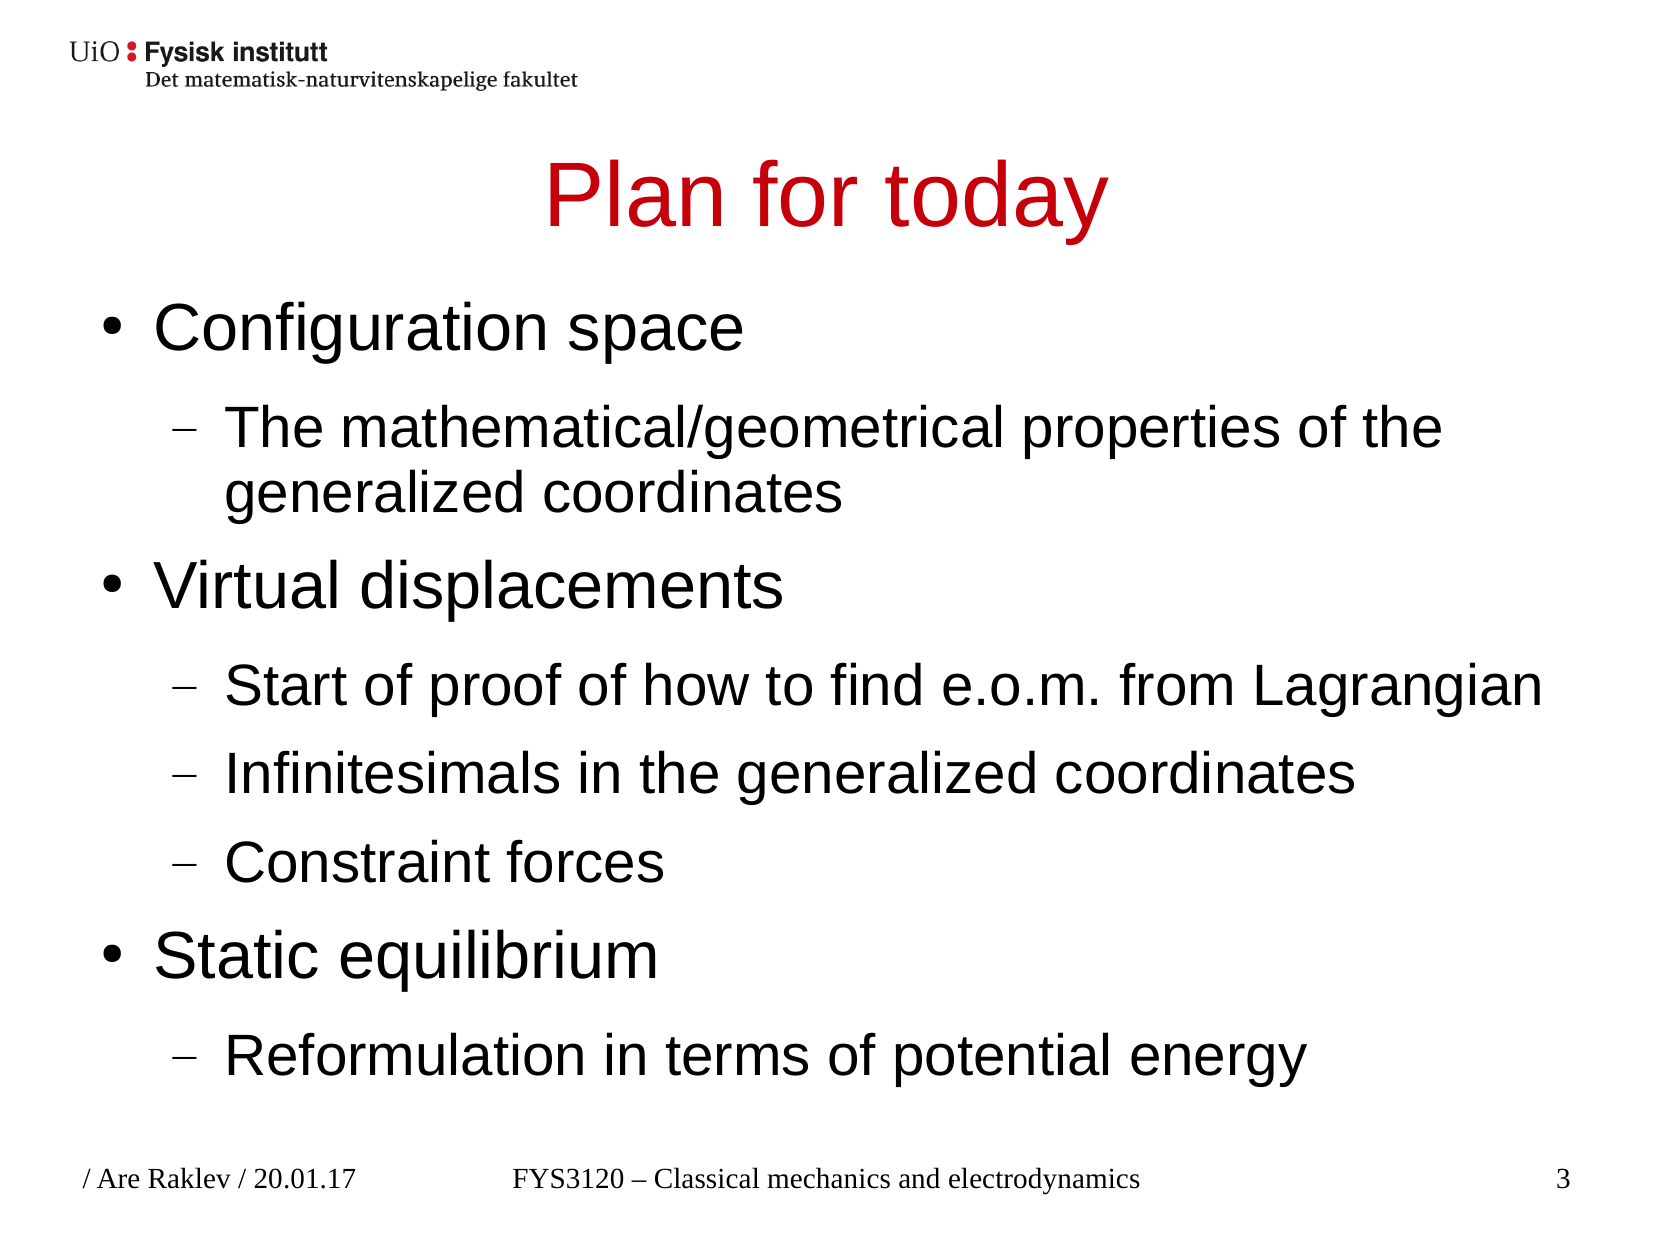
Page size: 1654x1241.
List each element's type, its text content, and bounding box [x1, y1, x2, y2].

title Plan for today [82, 90, 1571, 290]
picture [68, 37, 581, 93]
list Configuration space The mathematical/geometrical properties of the generalized coordinates Virtual displacements Start of proof of how to find e.o.m. from Lagrangian Infinitesimals in the generalized coordinates Constraint forces Static equilibrium Reformulation in terms of potential energy [82, 290, 1571, 1094]
